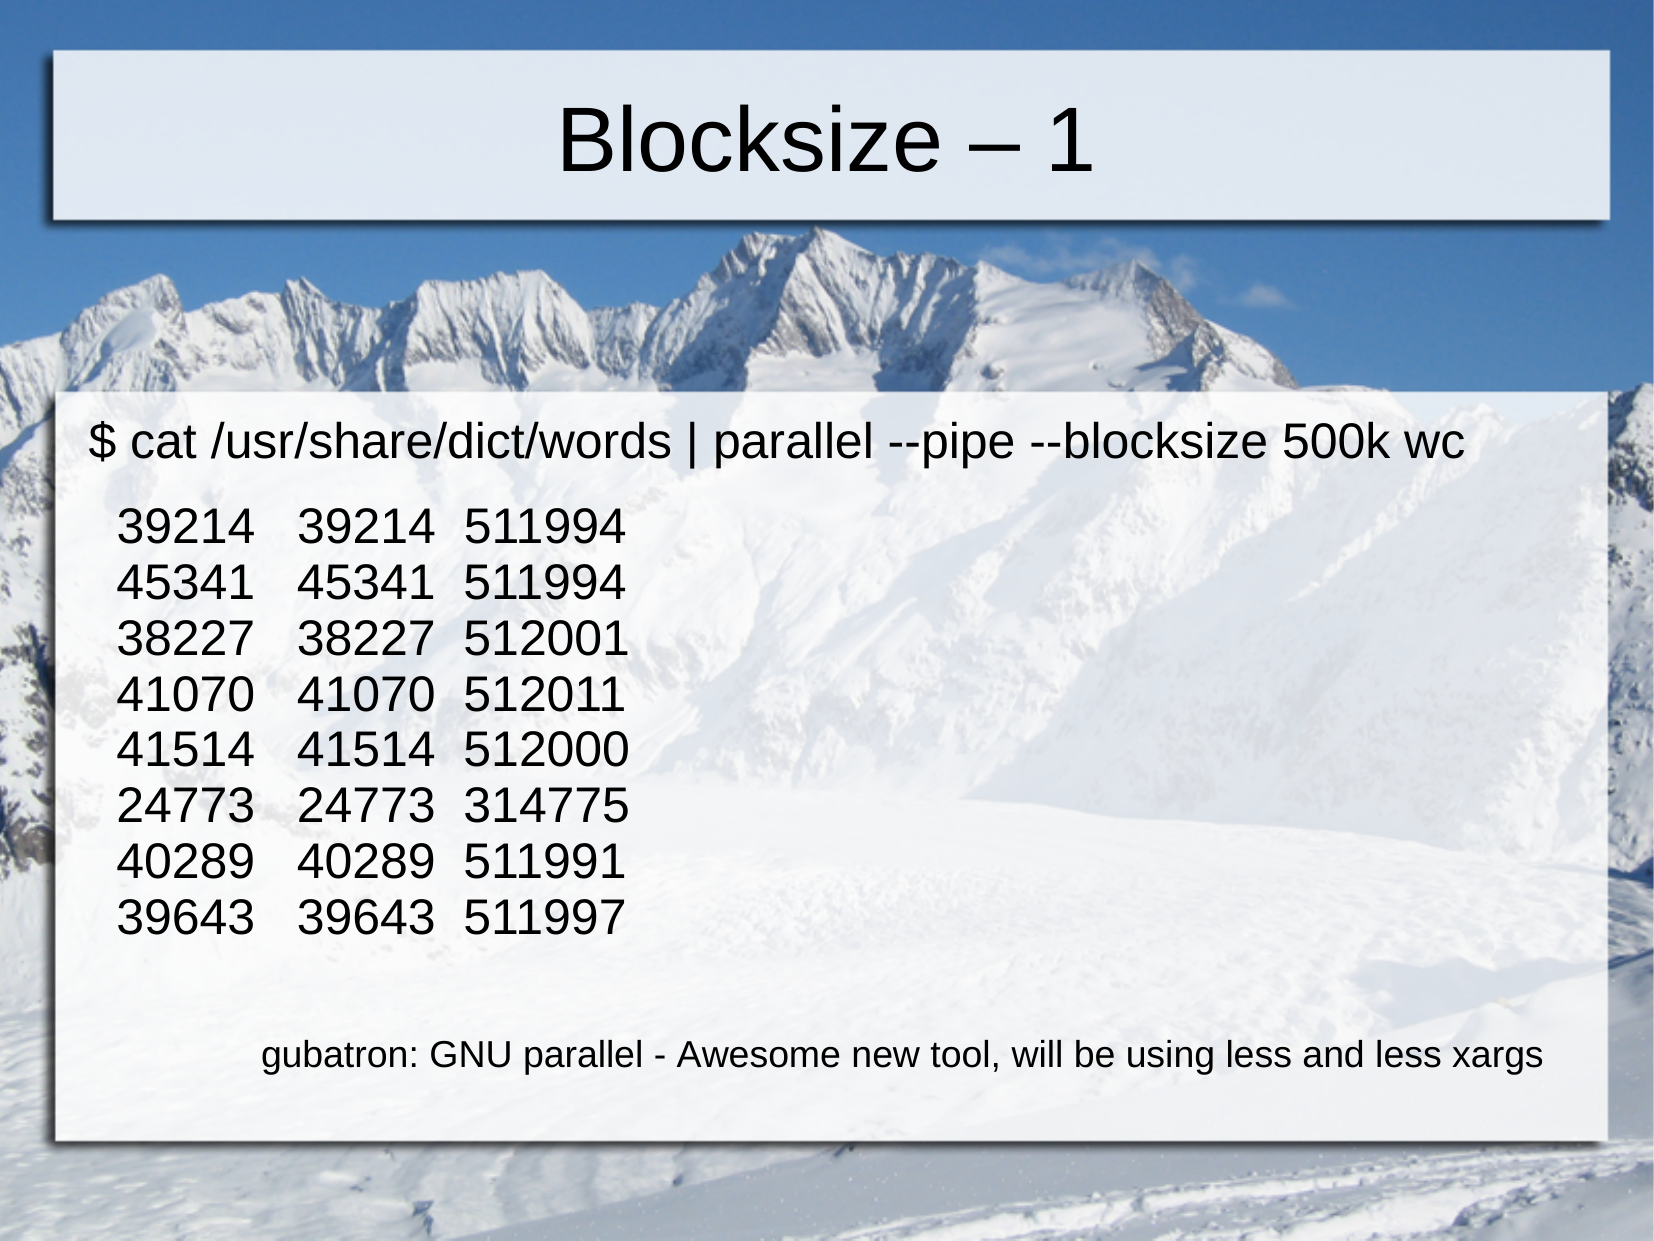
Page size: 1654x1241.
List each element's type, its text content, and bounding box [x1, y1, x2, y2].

list $ cat /usr/share/dict/words | parallel --pipe --blocksize 500k wc 39214 39214 511994 45341 45341 511994 38227 38227 512001 41070 41070 512011 41514 41514 512000 24773 24773 314775 40289 40289 511991 39643 39643 511997 [88, 413, 1571, 1218]
title Blocksize – 1 [59, 68, 1595, 212]
picture [0, 0, 1654, 1241]
text_box gubatron: GNU parallel - Awesome new tool, will be using less and less xargs [246, 1026, 1560, 1126]
